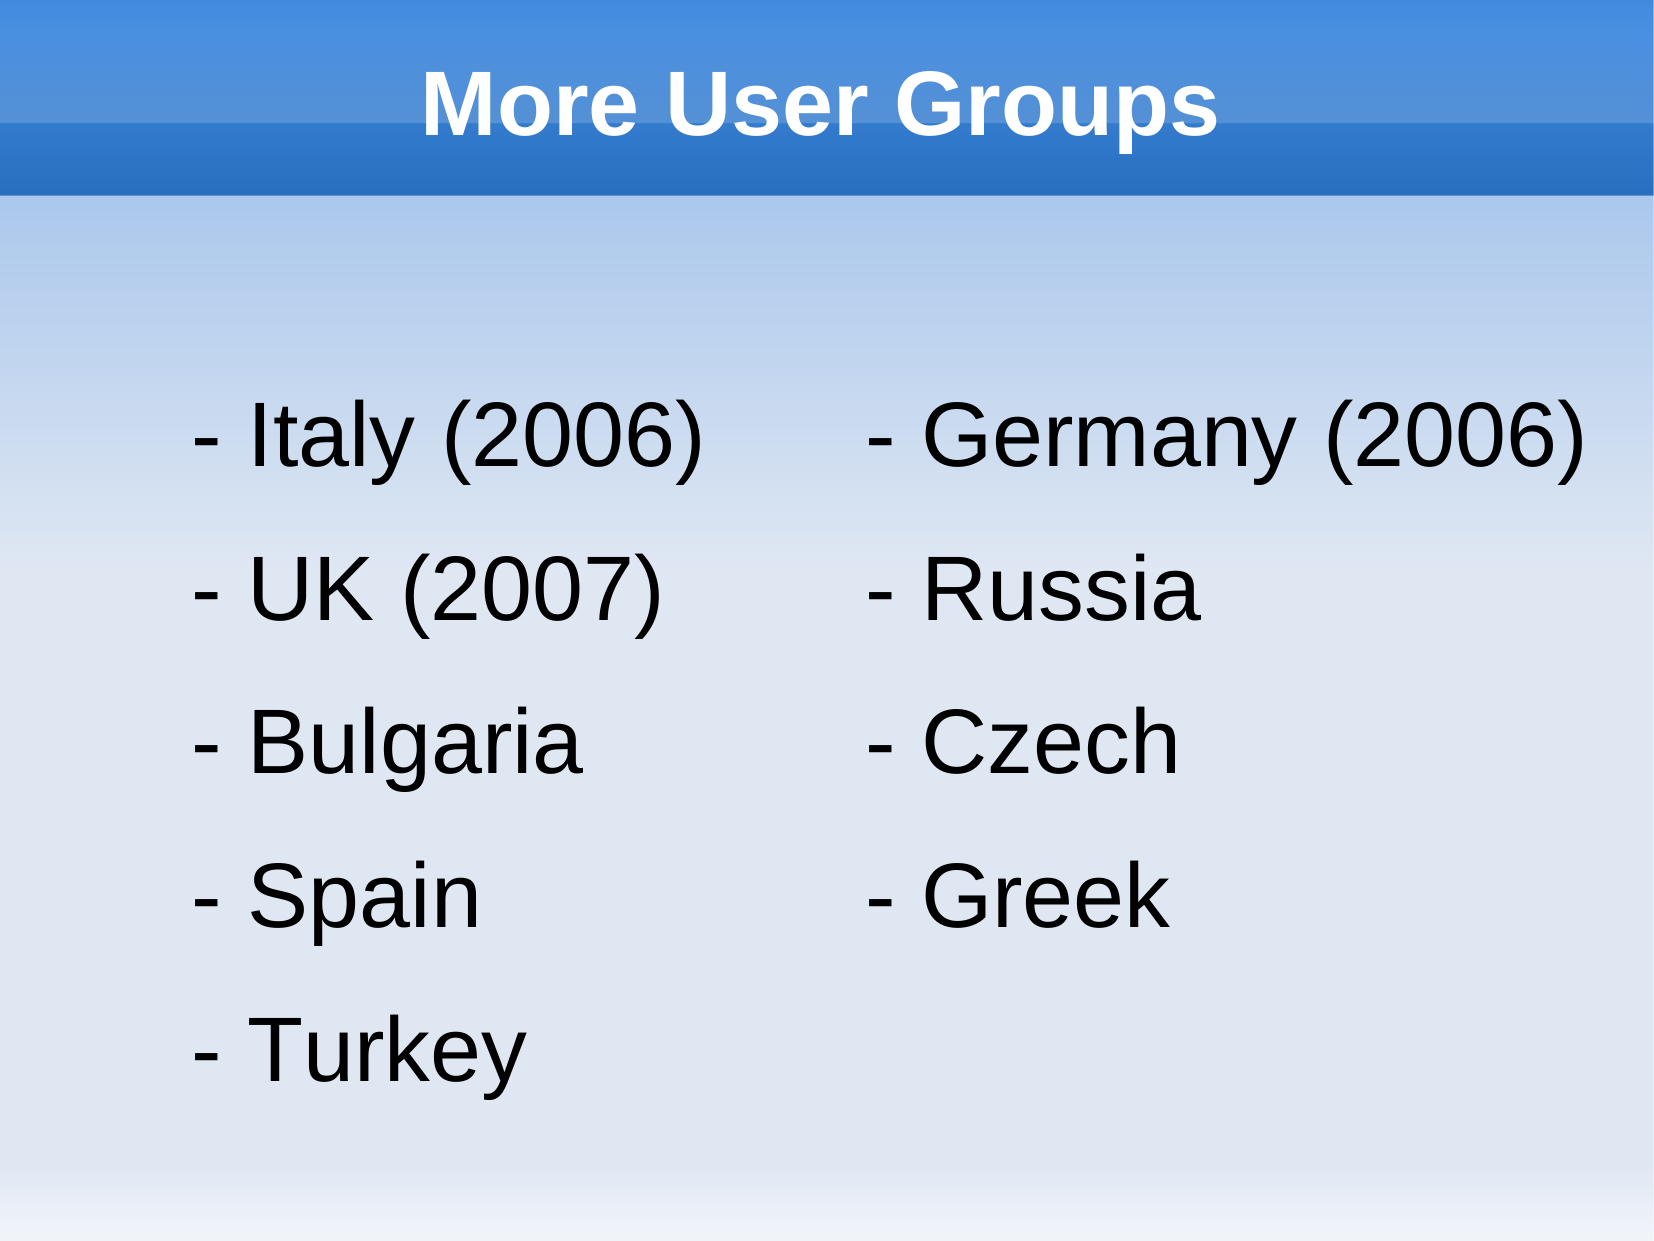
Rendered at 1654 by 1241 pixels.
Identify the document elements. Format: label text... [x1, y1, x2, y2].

title More User Groups [76, 7, 1565, 200]
text_box - Italy (2006) - UK (2007) - Bulgaria - Spain - Turkey [177, 324, 722, 1058]
text_box - Germany (2006) - Russia - Czech - Greek [850, 324, 1604, 904]
picture [0, 0, 1654, 1241]
